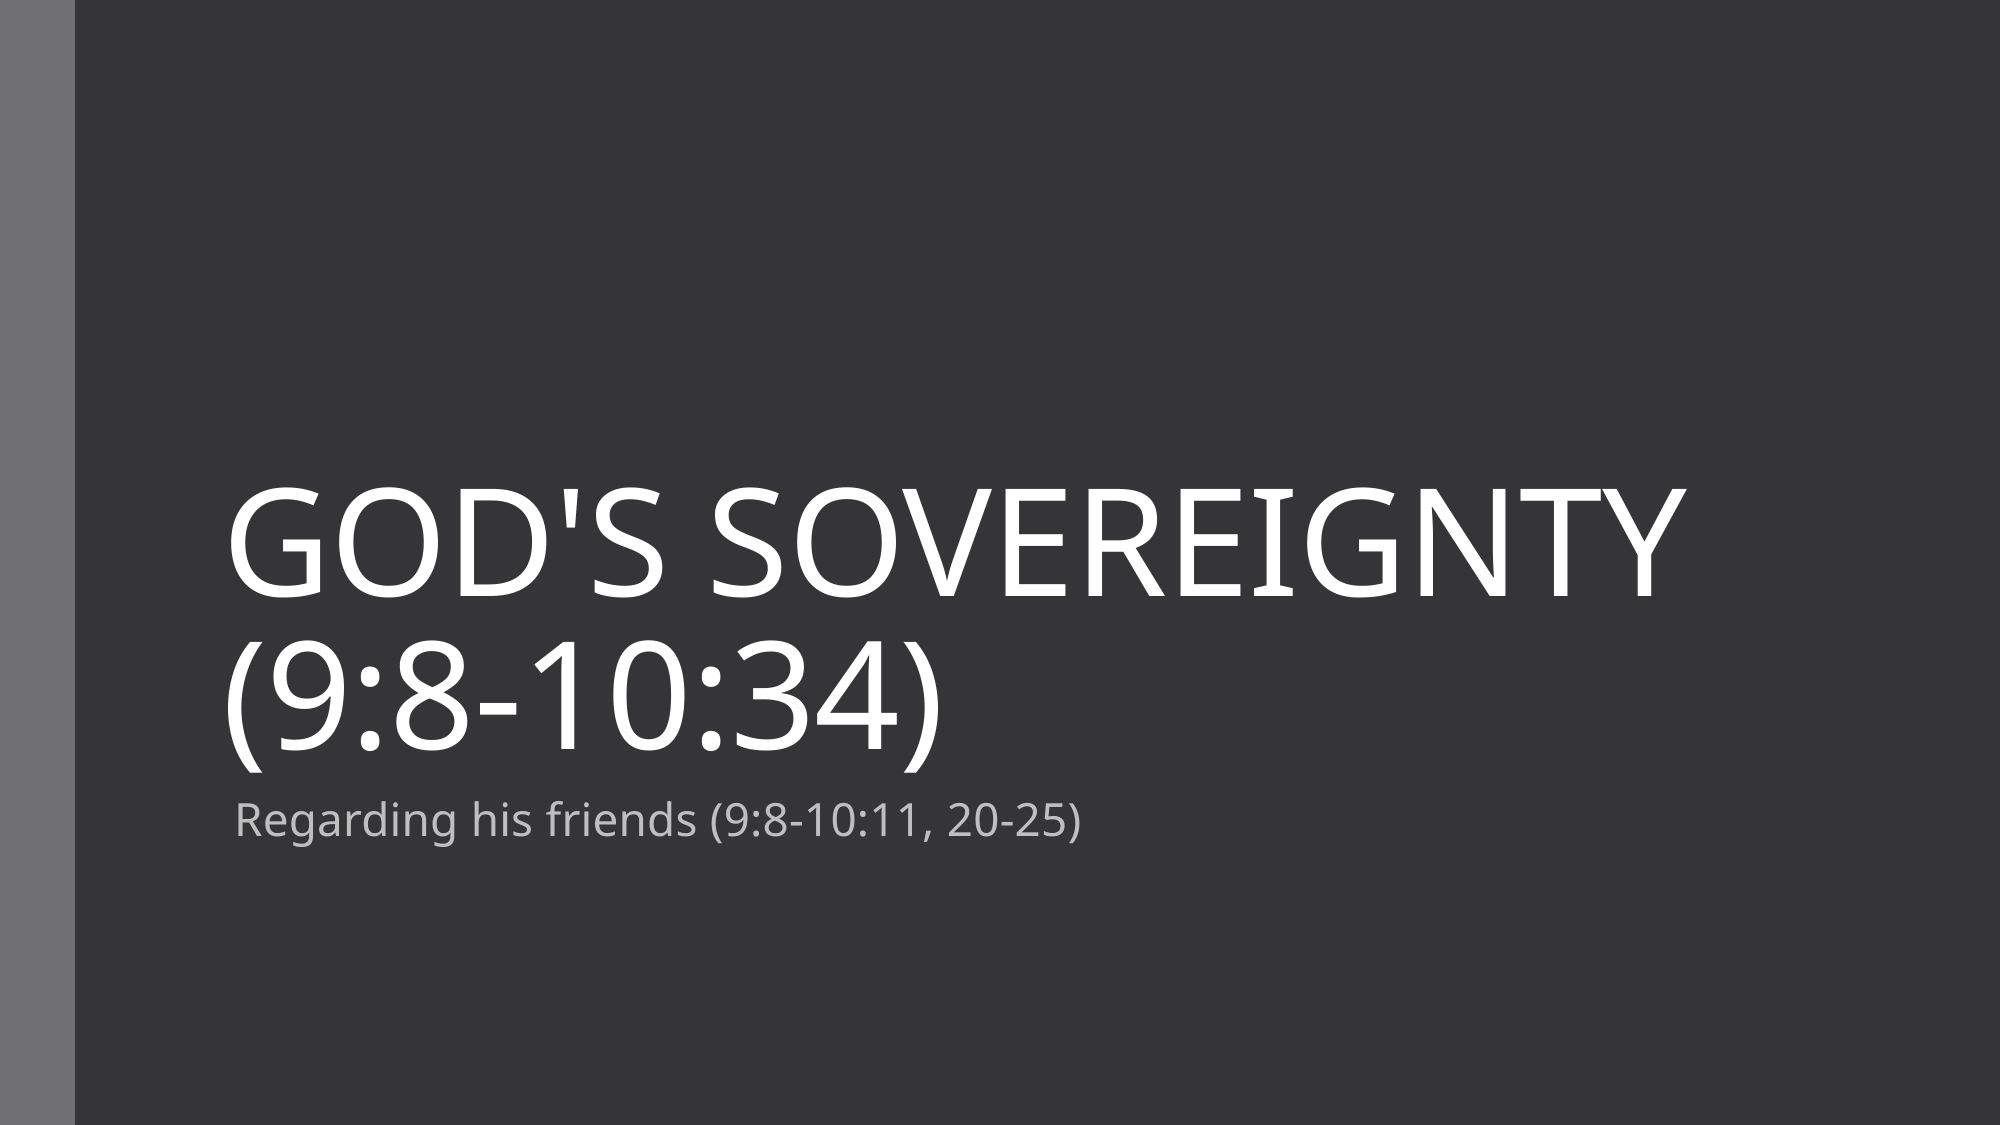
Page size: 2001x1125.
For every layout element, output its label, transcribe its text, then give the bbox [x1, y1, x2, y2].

subtitle Regarding his friends (9:8-10:11, 20-25) [206, 787, 1752, 1066]
title GOD'S SOVEREIGNTY (9:8-10:34) [206, 124, 1752, 787]
